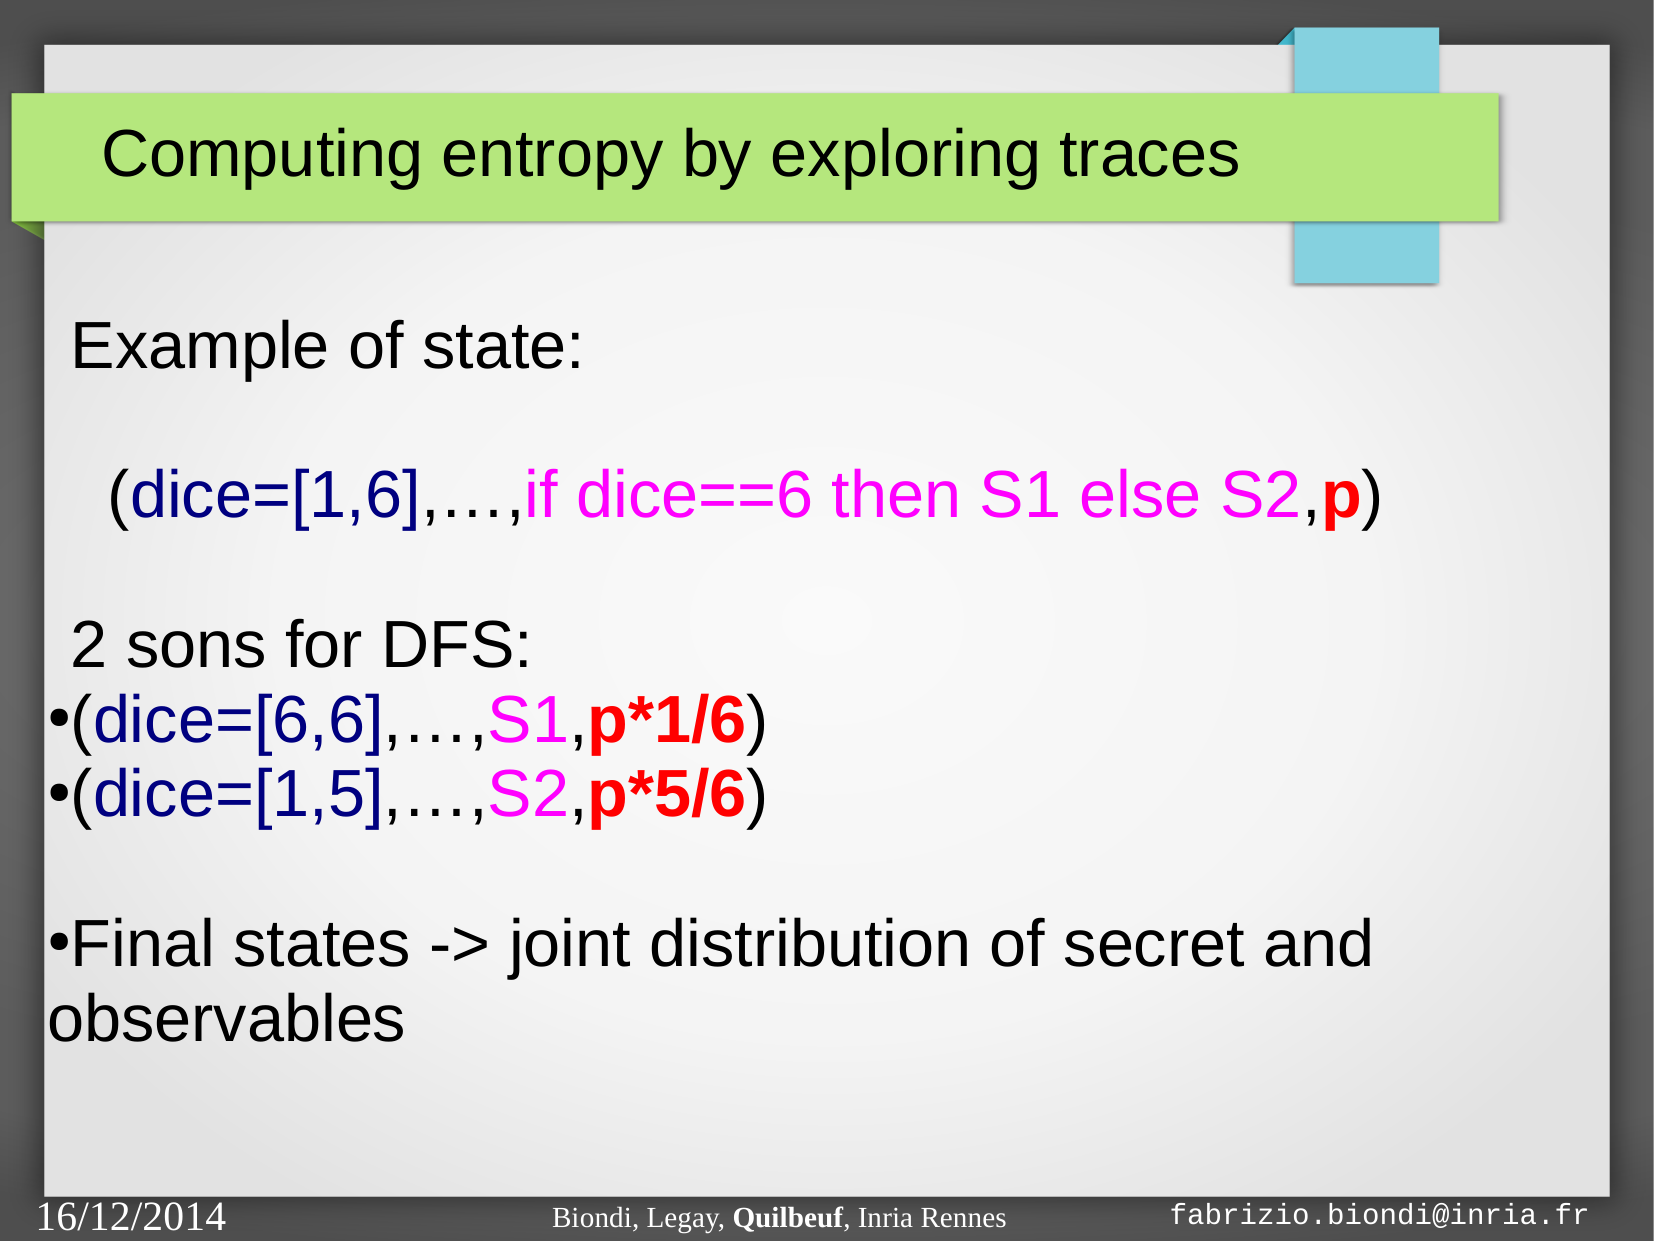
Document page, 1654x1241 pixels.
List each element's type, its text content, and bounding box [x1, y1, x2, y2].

title Computing entropy by exploring traces [82, 49, 1571, 257]
subtitle Example of state: (dice=[1,6],…,if dice==6 then S1 else S2,p) 2 sons for DFS: (dice=[6,6],…,S1,p*1/6) (dice=[1,5],…,S2,p*5/6) Final states -> joint distribution of secret and observables [47, 292, 1607, 1071]
picture [0, 0, 1654, 1241]
